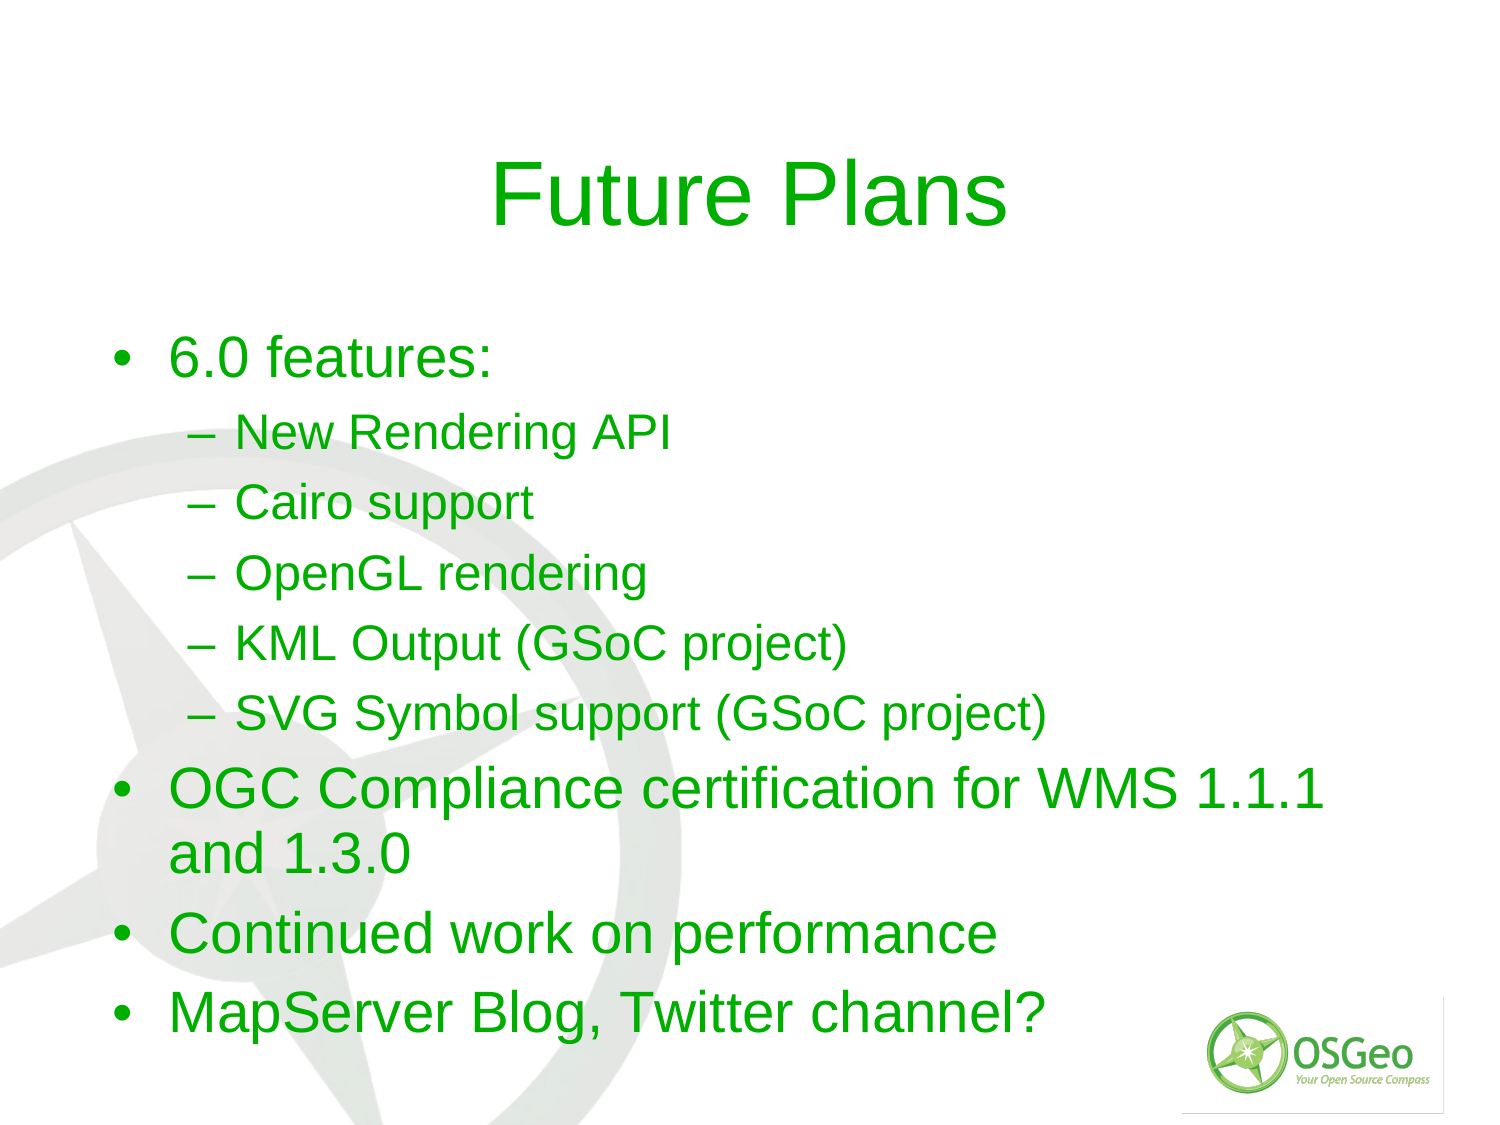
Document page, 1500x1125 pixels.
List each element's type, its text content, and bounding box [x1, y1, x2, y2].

picture [1181, 996, 1444, 1114]
title Future Plans [112, 83, 1388, 305]
list 6.0 features: New Rendering API Cairo support OpenGL rendering KML Output (GSoC project) SVG Symbol support (GSoC project) OGC Compliance certification for WMS 1.1.1 and 1.3.0 Continued work on performance MapServer Blog, Twitter channel? [112, 324, 1388, 1045]
picture [0, 413, 739, 1125]
